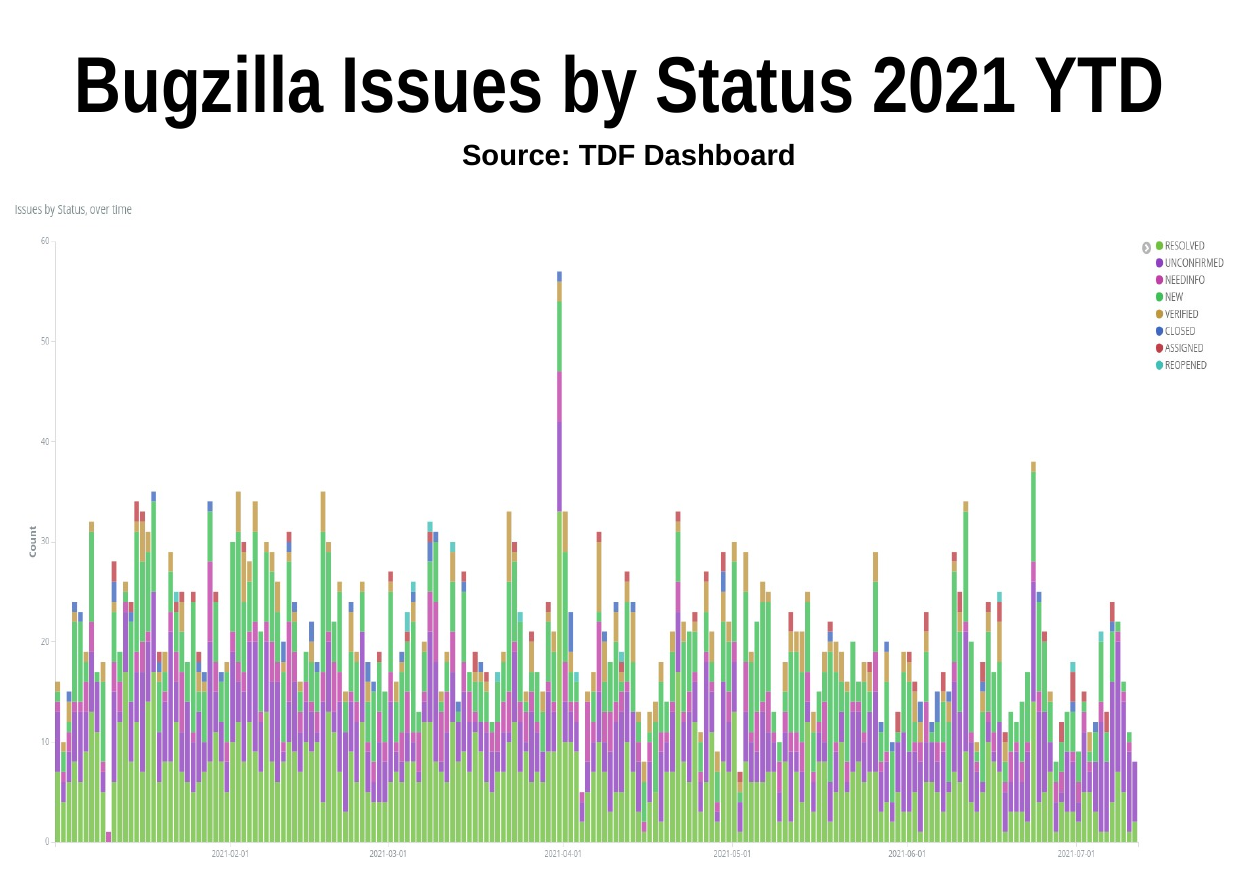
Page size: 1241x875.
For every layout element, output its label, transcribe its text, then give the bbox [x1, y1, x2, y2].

text_box Source: TDF Dashboard [447, 131, 812, 185]
picture [11, 198, 1228, 863]
title Bugzilla Issues by Status 2021 YTD [11, 12, 1229, 155]
